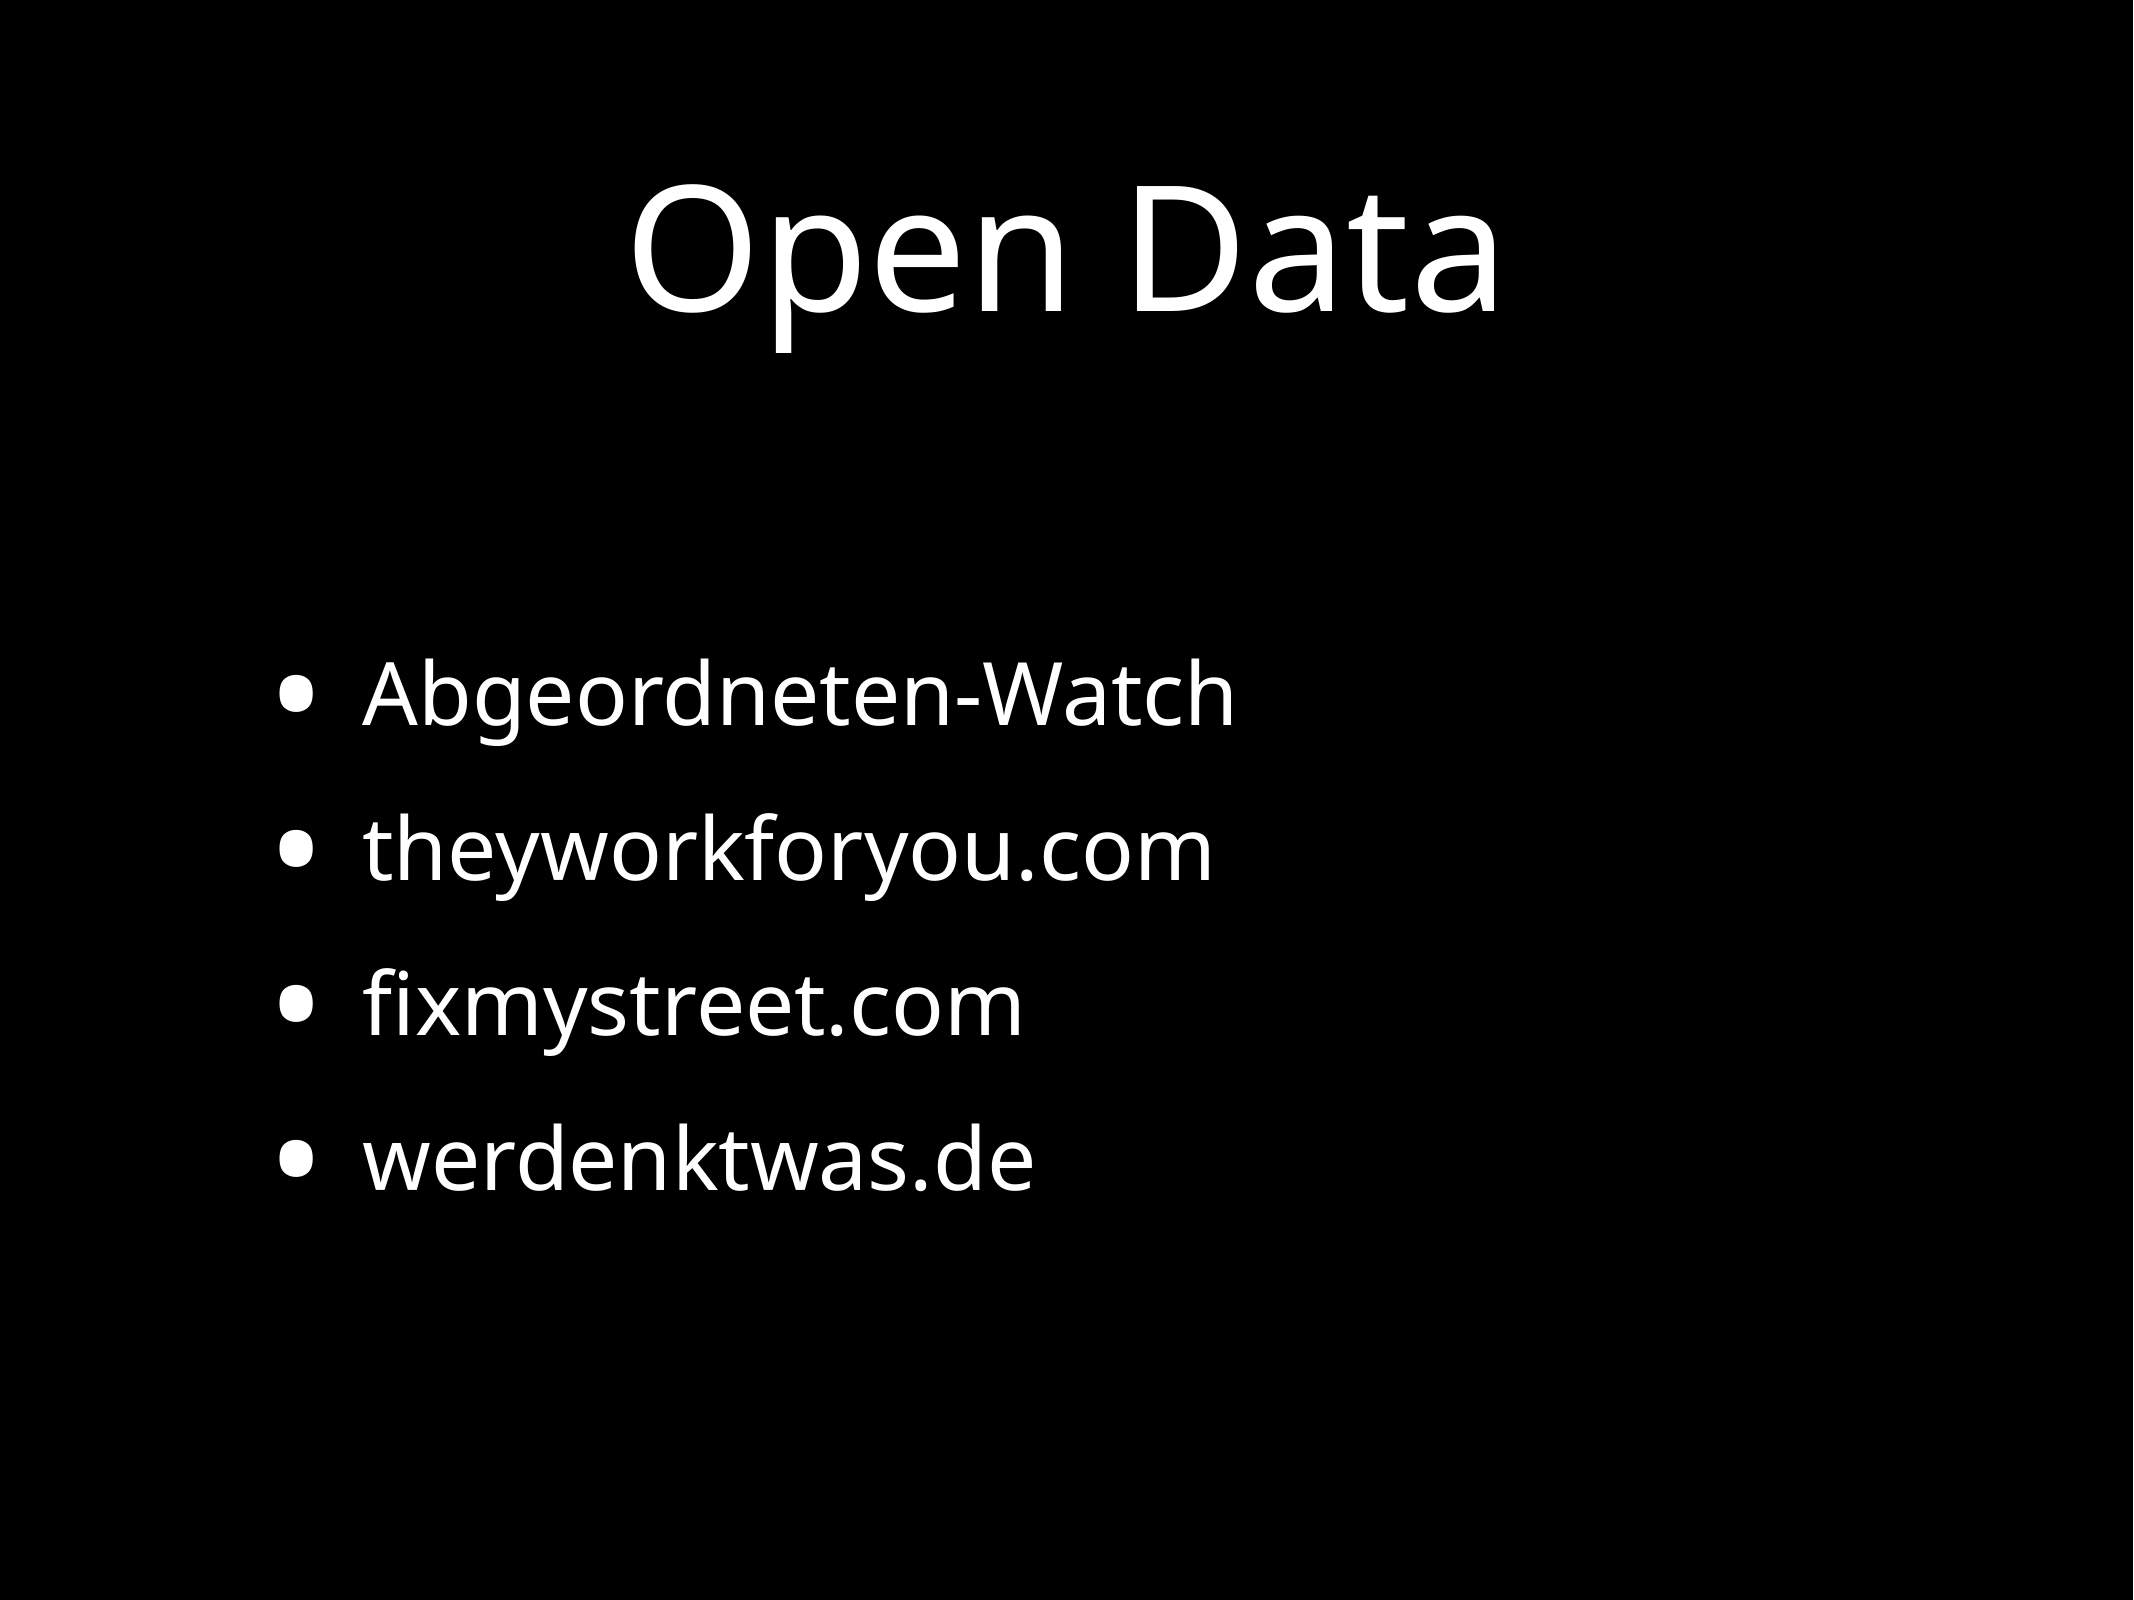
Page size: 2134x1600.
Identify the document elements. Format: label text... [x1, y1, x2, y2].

title Open Data [208, 41, 1925, 442]
list Abgeordneten-Watch theyworkforyou.com fixmystreet.com werdenktwas.de [208, 454, 1925, 1392]
